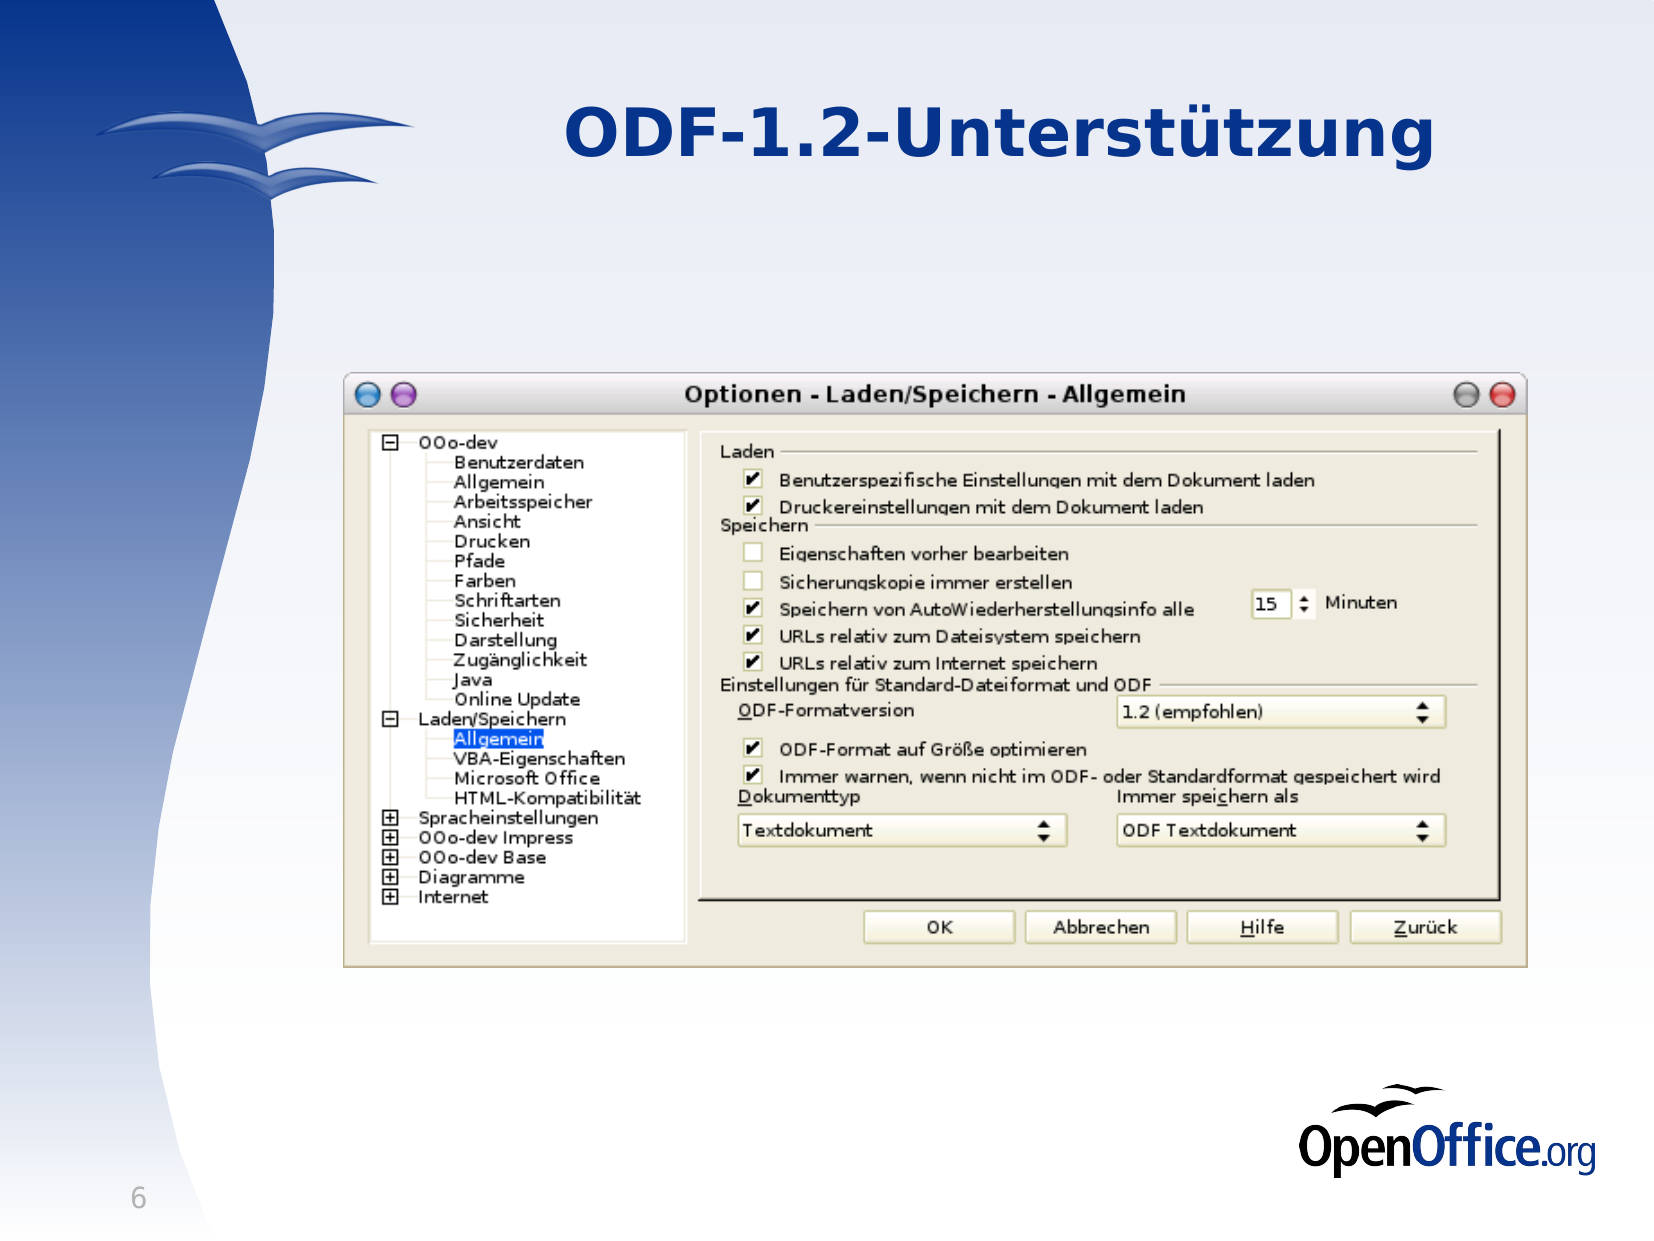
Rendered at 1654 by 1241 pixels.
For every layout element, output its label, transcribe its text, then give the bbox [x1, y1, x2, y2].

picture [1299, 1084, 1595, 1178]
picture [152, 161, 379, 201]
title ODF-1.2-Unterstützung [436, 94, 1565, 173]
chart [295, 236, 1565, 1034]
picture [95, 100, 416, 162]
